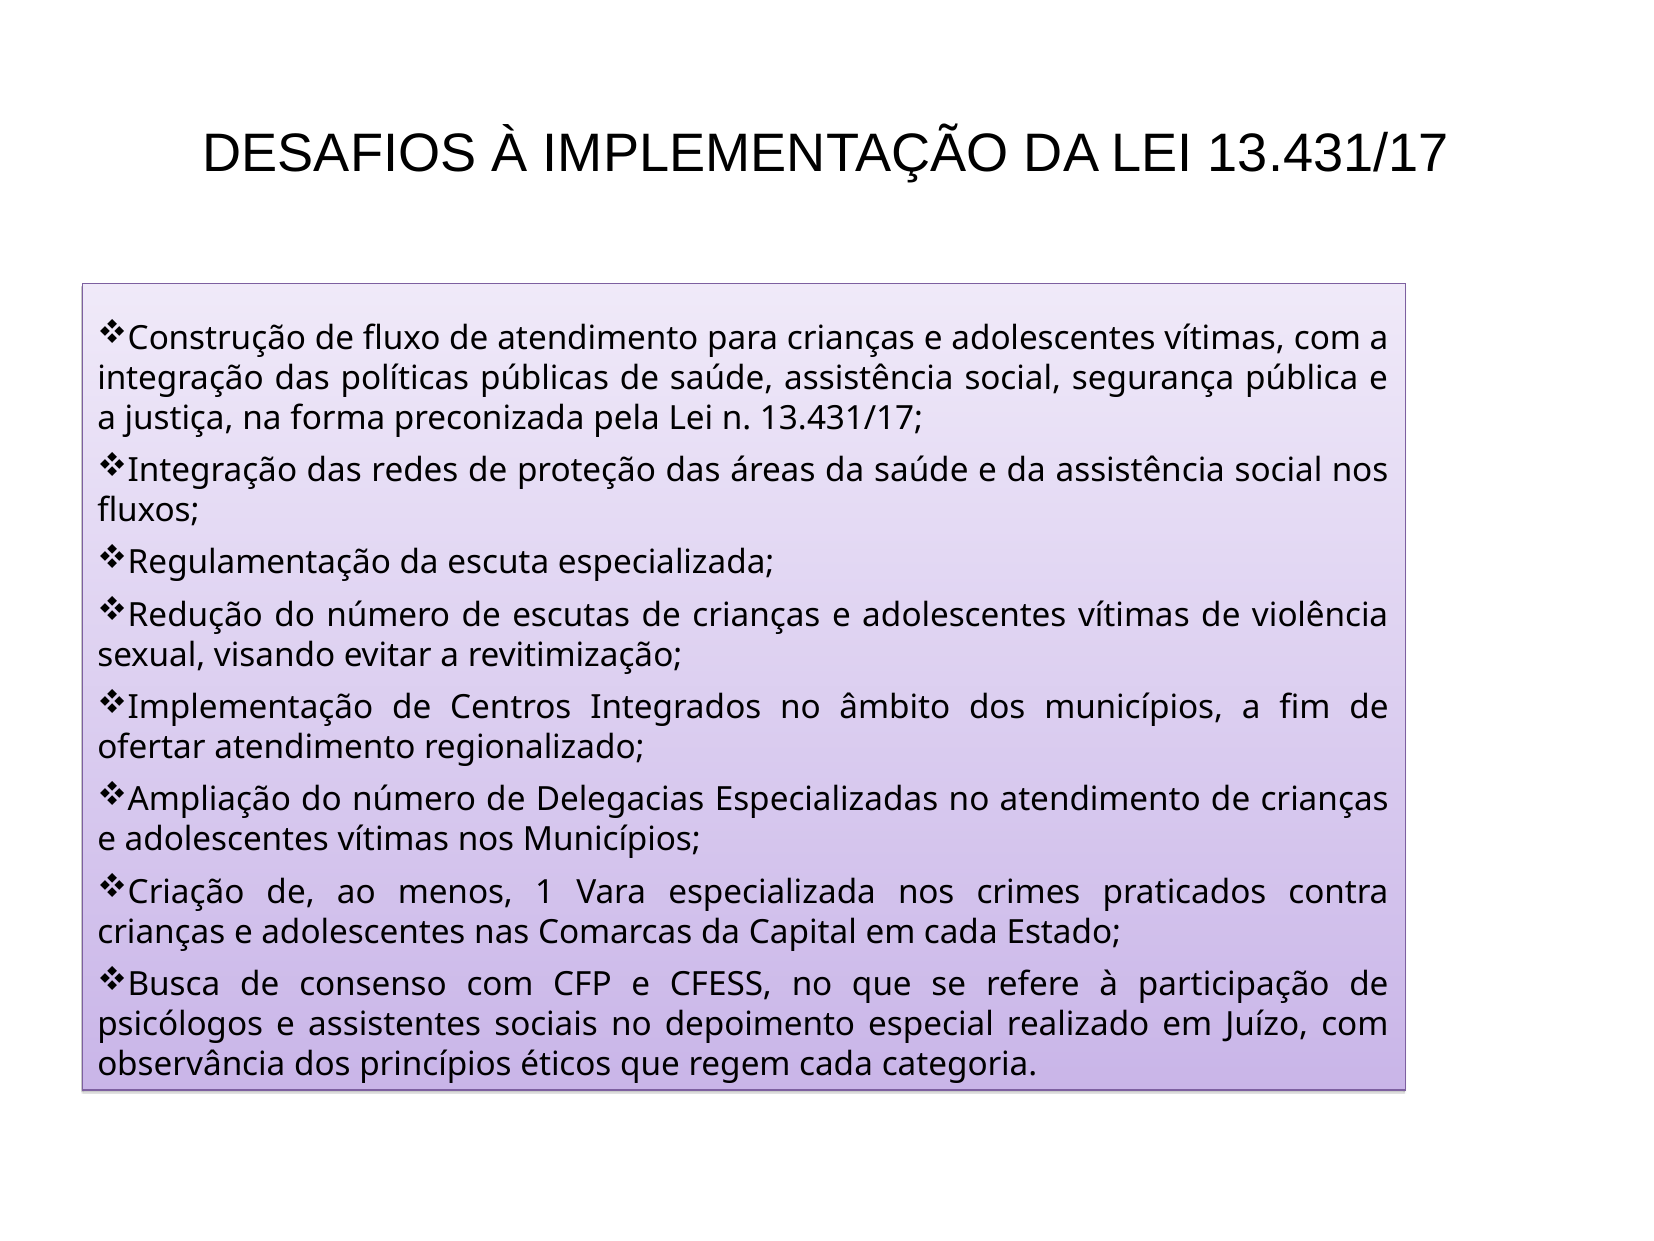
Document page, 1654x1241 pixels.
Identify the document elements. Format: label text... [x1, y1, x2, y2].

title DESAFIOS À IMPLEMENTAÇÃO DA LEI 13.431/17 [82, 49, 1571, 257]
text_box Construção de fluxo de atendimento para crianças e adolescentes vítimas, com a integração das políticas públicas de saúde, assistência social, segurança pública e a justiça, na forma preconizada pela Lei n. 13.431/17; Integração das redes de proteção das áreas da saúde e da assistência social nos fluxos; Regulamentação da escuta especializada; Redução do número de escutas de crianças e adolescentes vítimas de violência sexual, visando evitar a revitimização; Implementação de Centros Integrados no âmbito dos municípios, a fim de ofertar atendimento regionalizado; Ampliação do número de Delegacias Especializadas no atendimento de crianças e adolescentes vítimas nos Municípios; Criação de, ao menos, 1 Vara especializada nos crimes praticados contra crianças e adolescentes nas Comarcas da Capital em cada Estado; Busca de consenso com CFP e CFESS, no que se refere à participação de psicólogos e assistentes sociais no depoimento especial realizado em Juízo, com observância dos princípios éticos que regem cada categoria. [82, 283, 1406, 1090]
